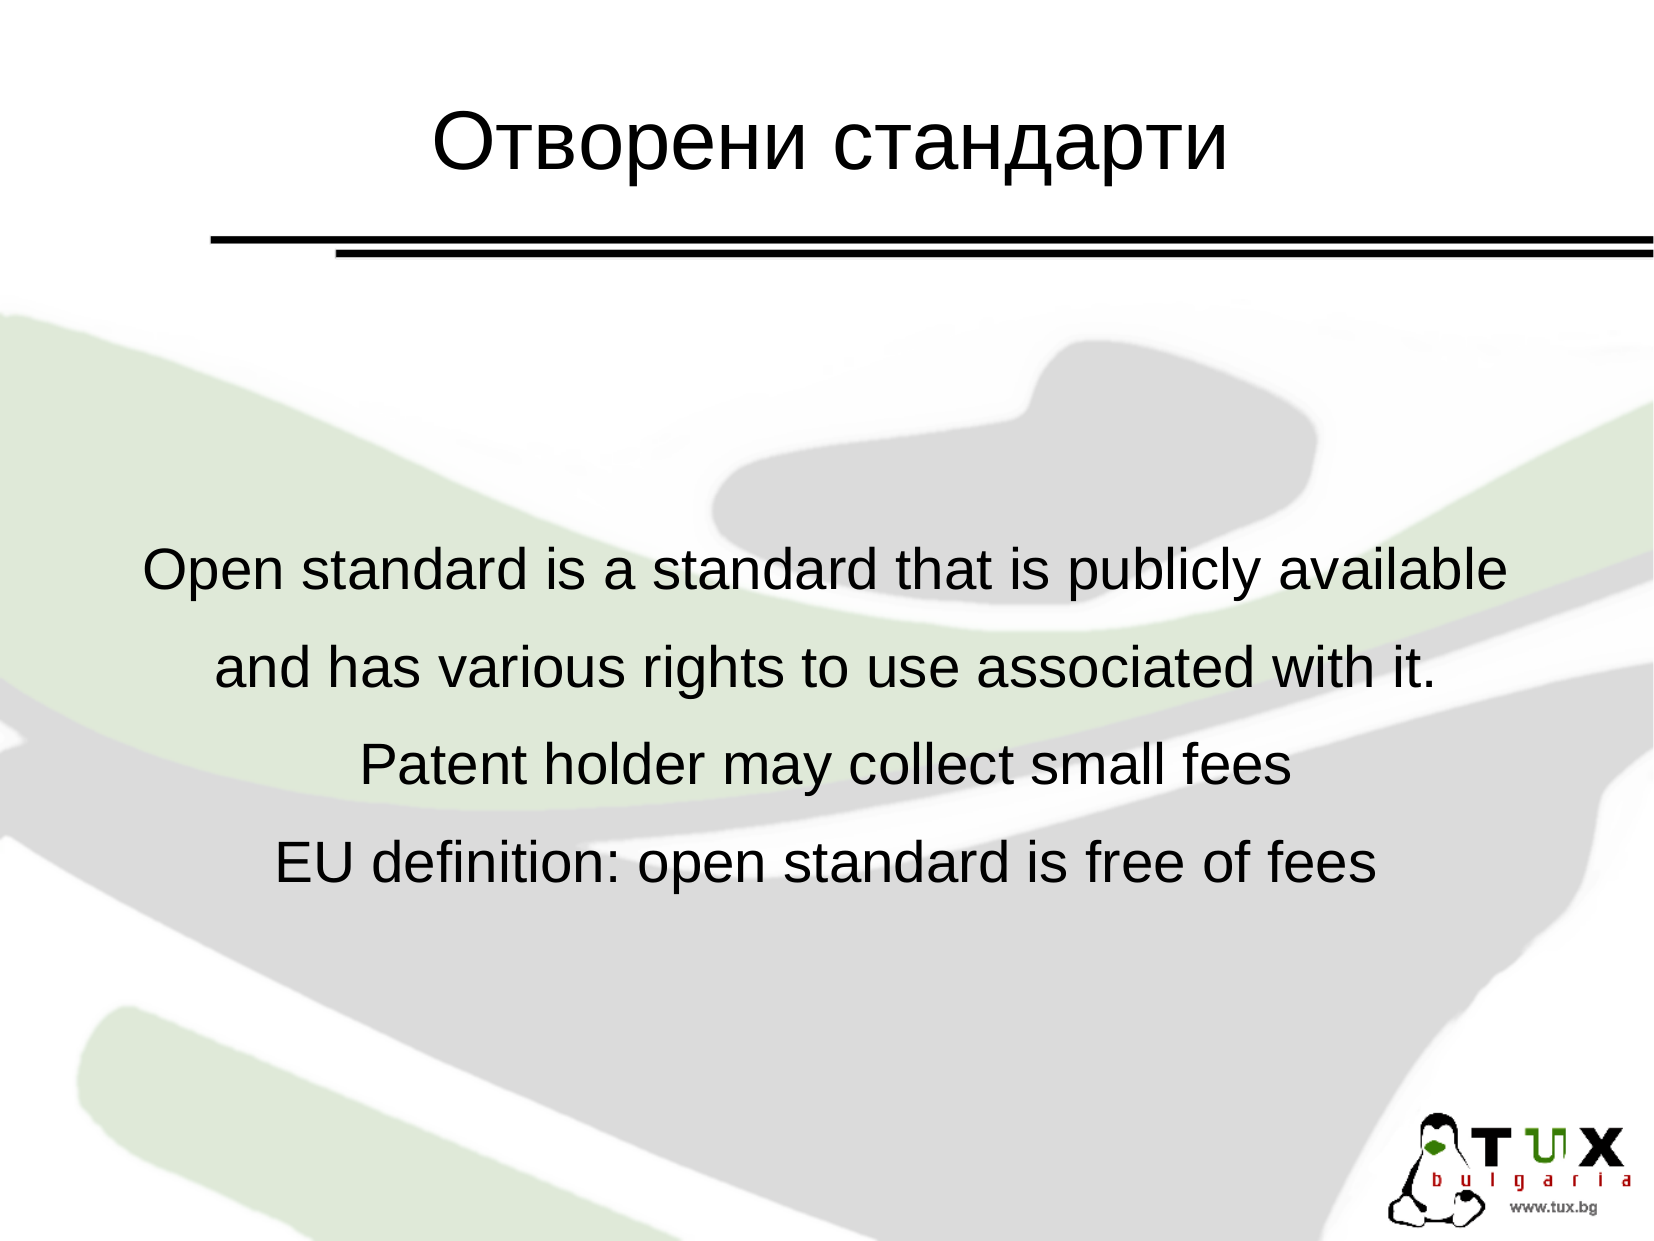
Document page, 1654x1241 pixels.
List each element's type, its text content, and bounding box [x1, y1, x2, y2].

picture [0, 0, 1654, 1241]
subtitle Open standard is a standard that is publicly available and has various rights to use associated with it. Patent holder may collect small fees EU definition: open standard is free of fees [82, 308, 1571, 1091]
title Отворени стандарти [86, 37, 1576, 245]
